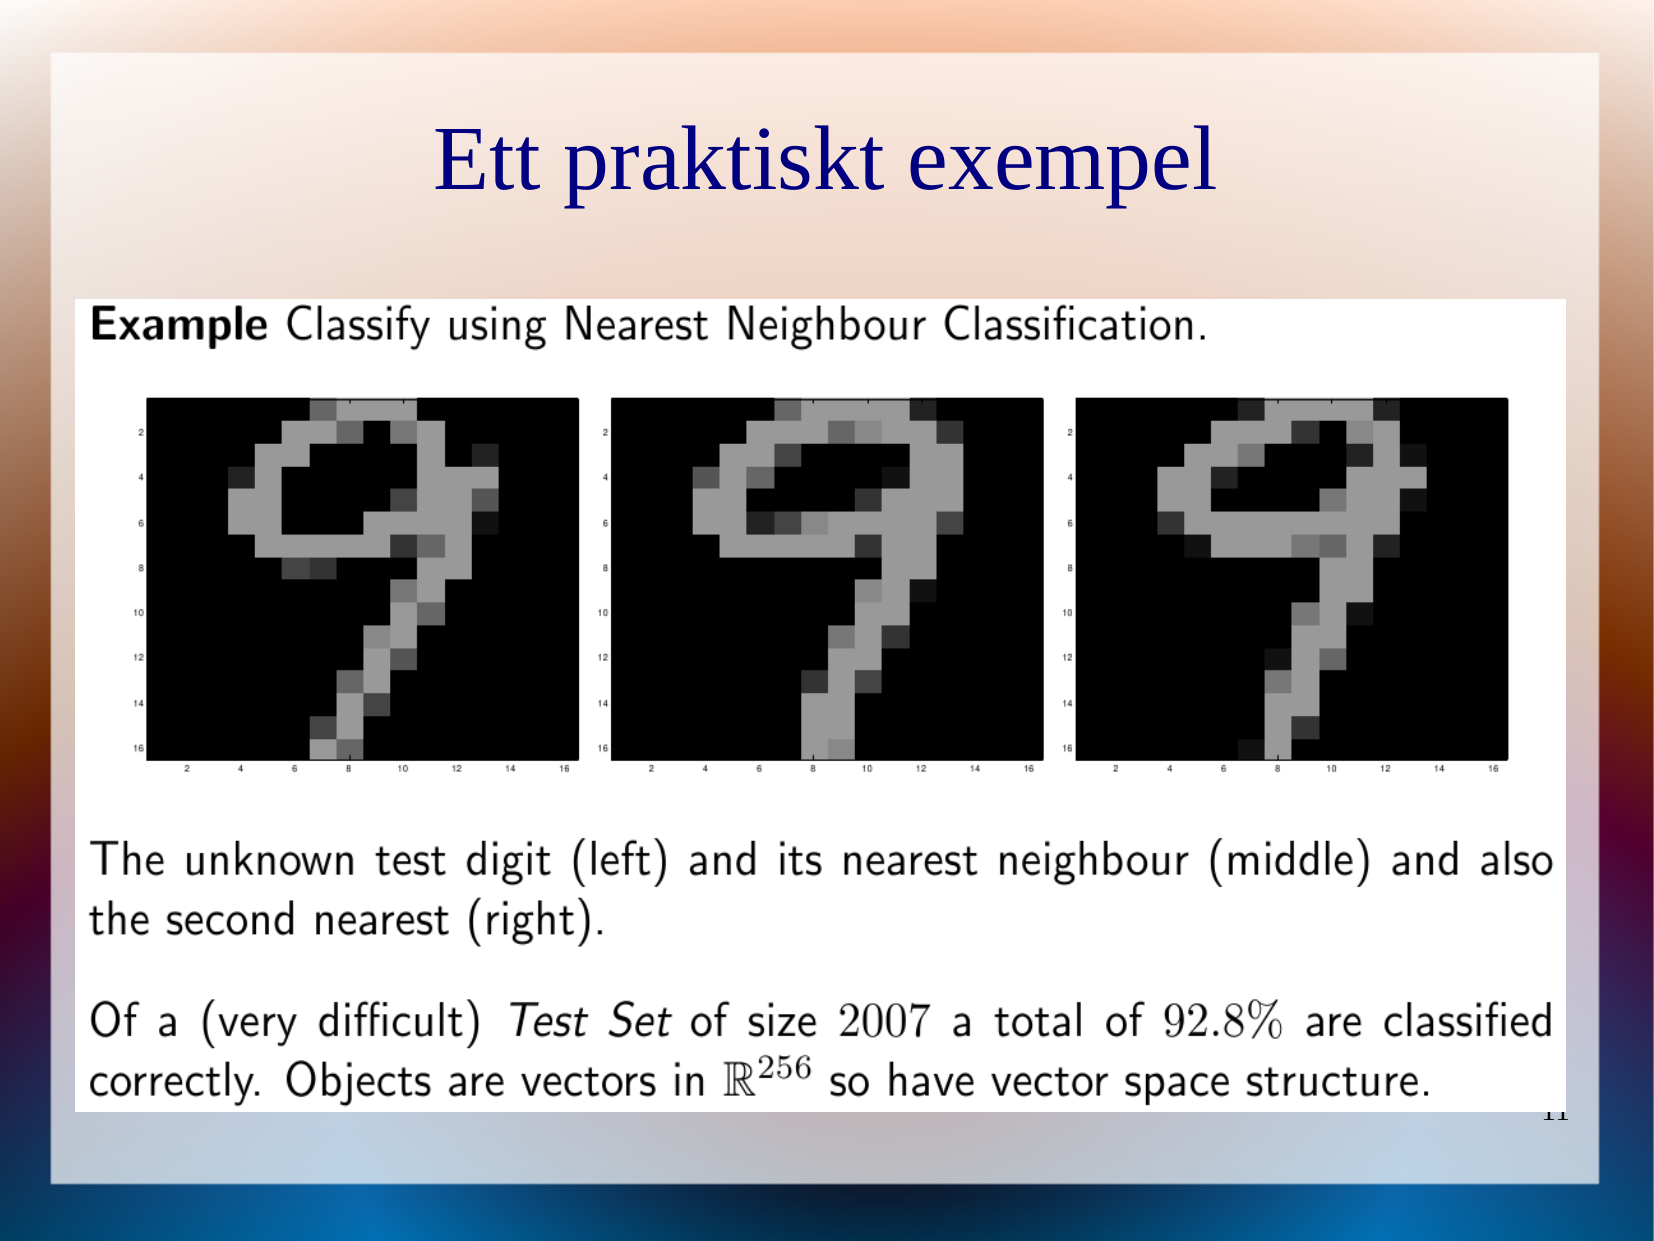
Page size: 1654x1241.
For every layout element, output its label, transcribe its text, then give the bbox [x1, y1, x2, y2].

picture [0, 0, 1654, 1241]
title Ett praktiskt exempel [82, 55, 1571, 263]
